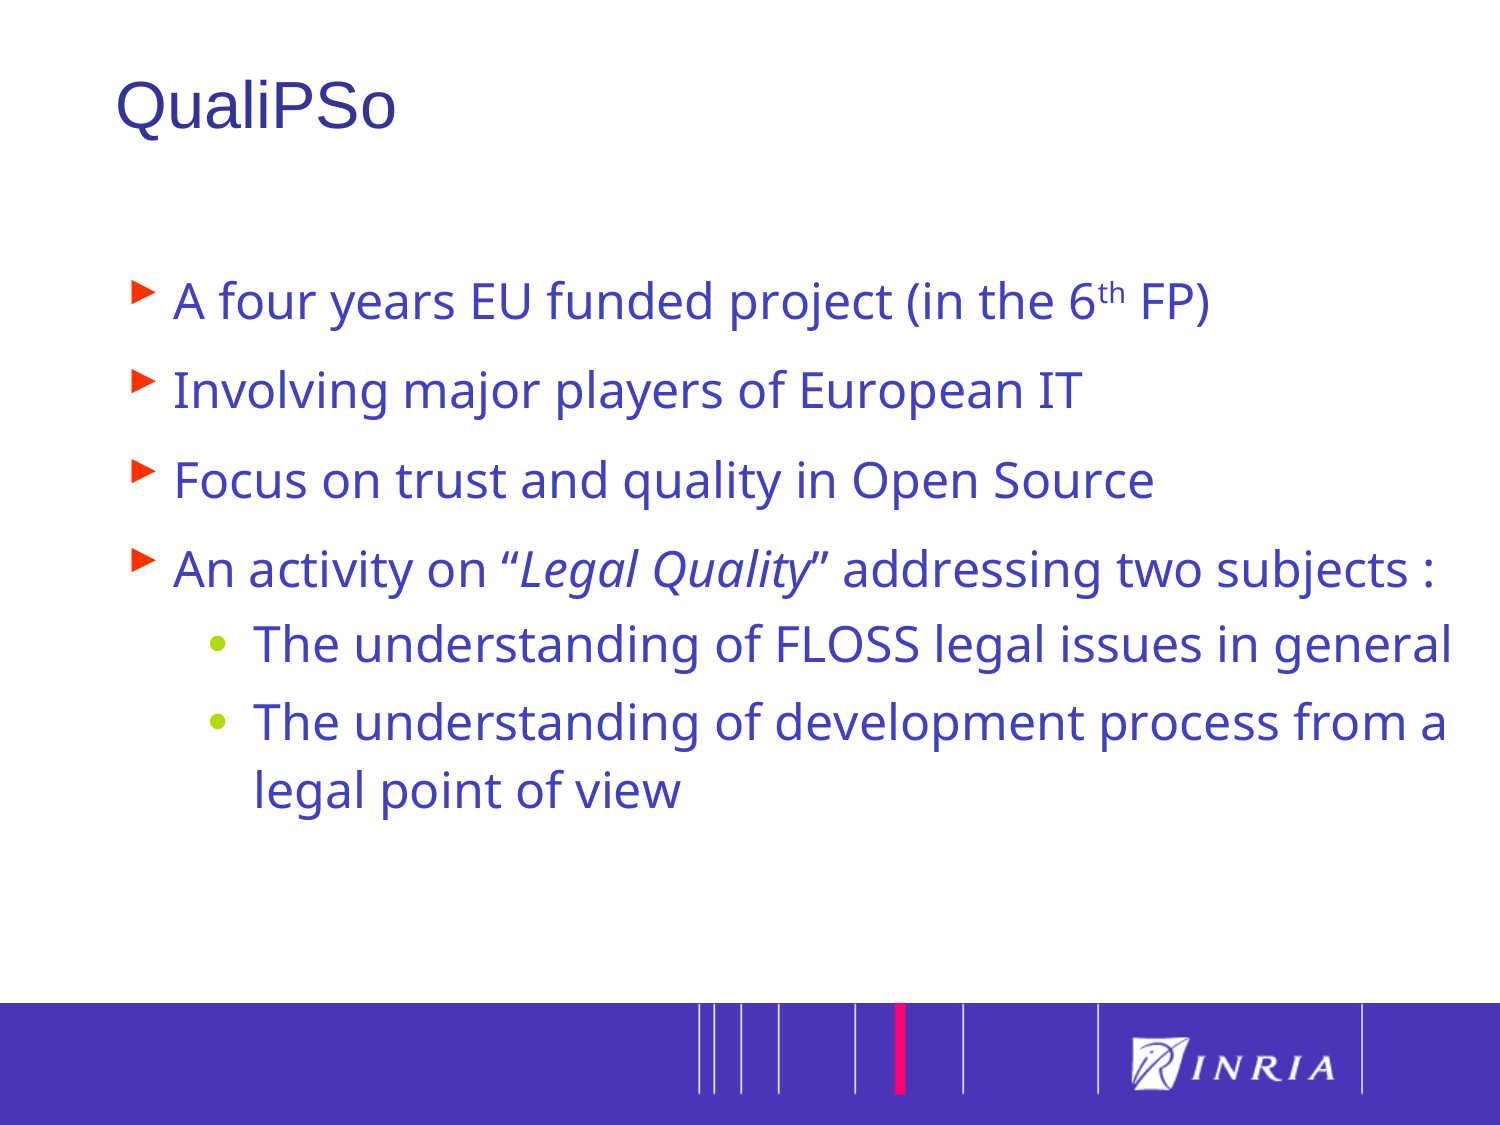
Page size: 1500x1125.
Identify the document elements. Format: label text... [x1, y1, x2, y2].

picture [0, 1003, 1500, 1125]
list A four years EU funded project (in the 6th FP) Involving major players of European IT Focus on trust and quality in Open Source An activity on “Legal Quality” addressing two subjects : The understanding of FLOSS legal issues in general The understanding of development process from a legal point of view [112, 262, 1485, 976]
title QualiPSo [101, 23, 1463, 150]
